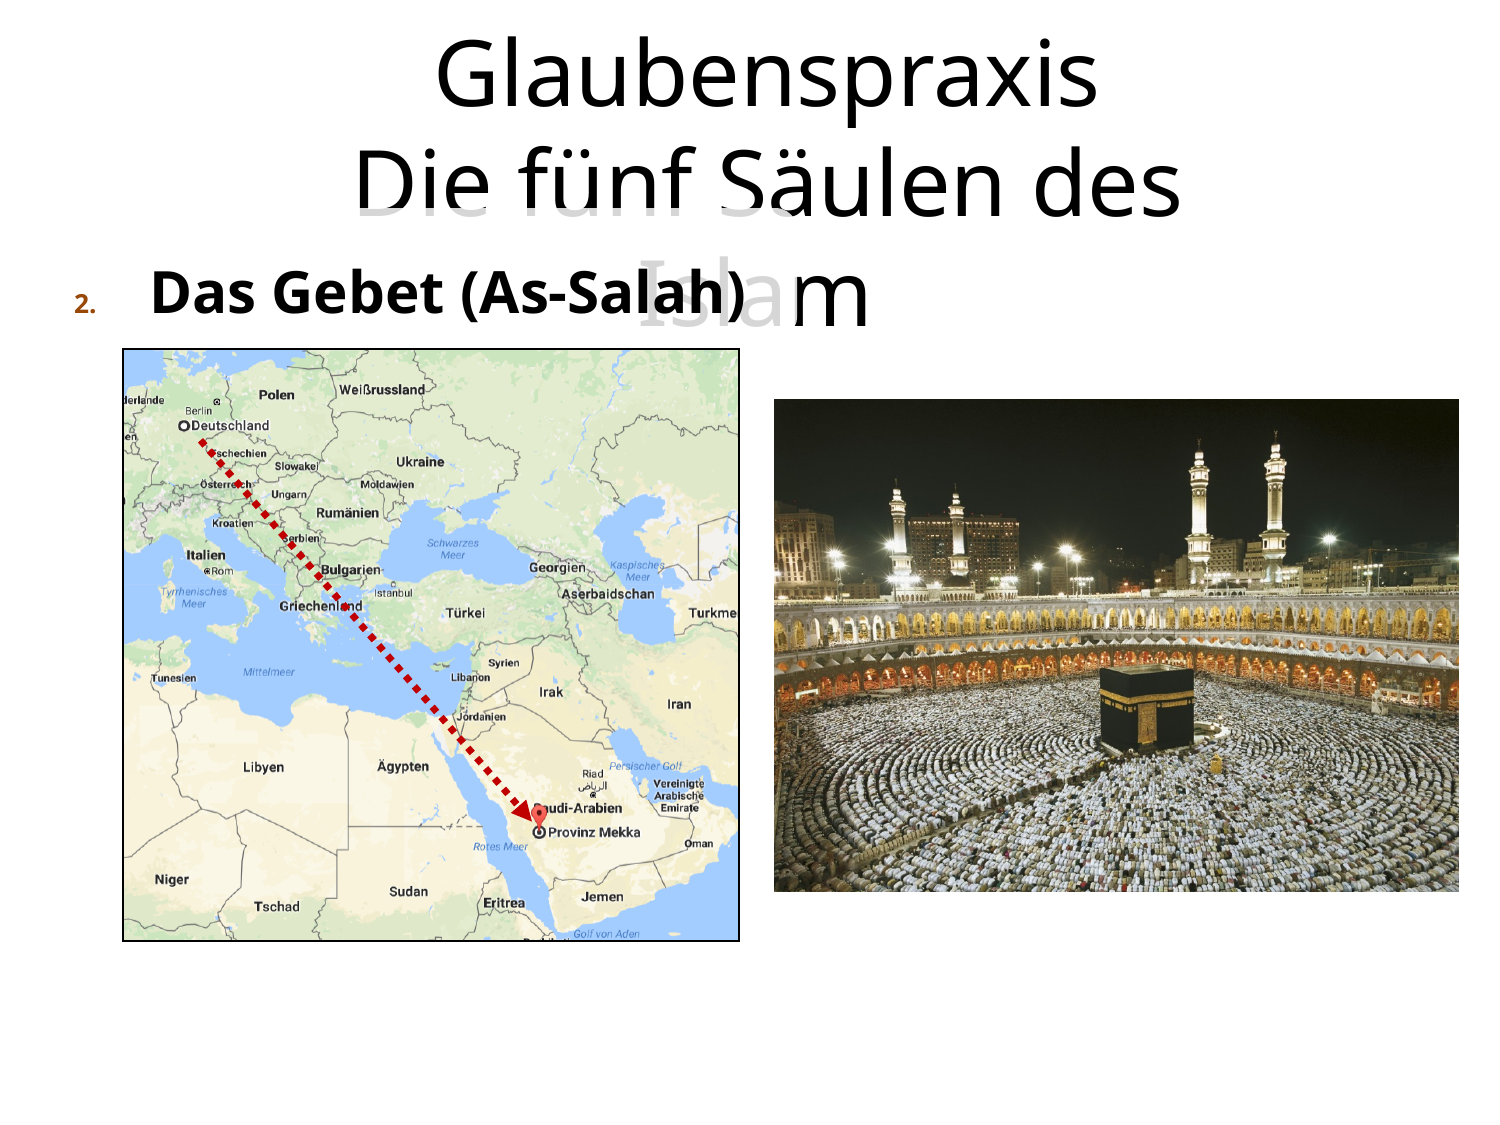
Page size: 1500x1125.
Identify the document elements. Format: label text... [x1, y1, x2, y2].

text_box Das Gebet (As-Salah) [53, 208, 798, 338]
picture [773, 398, 1459, 892]
title Glaubenspraxis Die fünf Säulen des Islam [218, 7, 1317, 243]
picture [123, 349, 739, 941]
